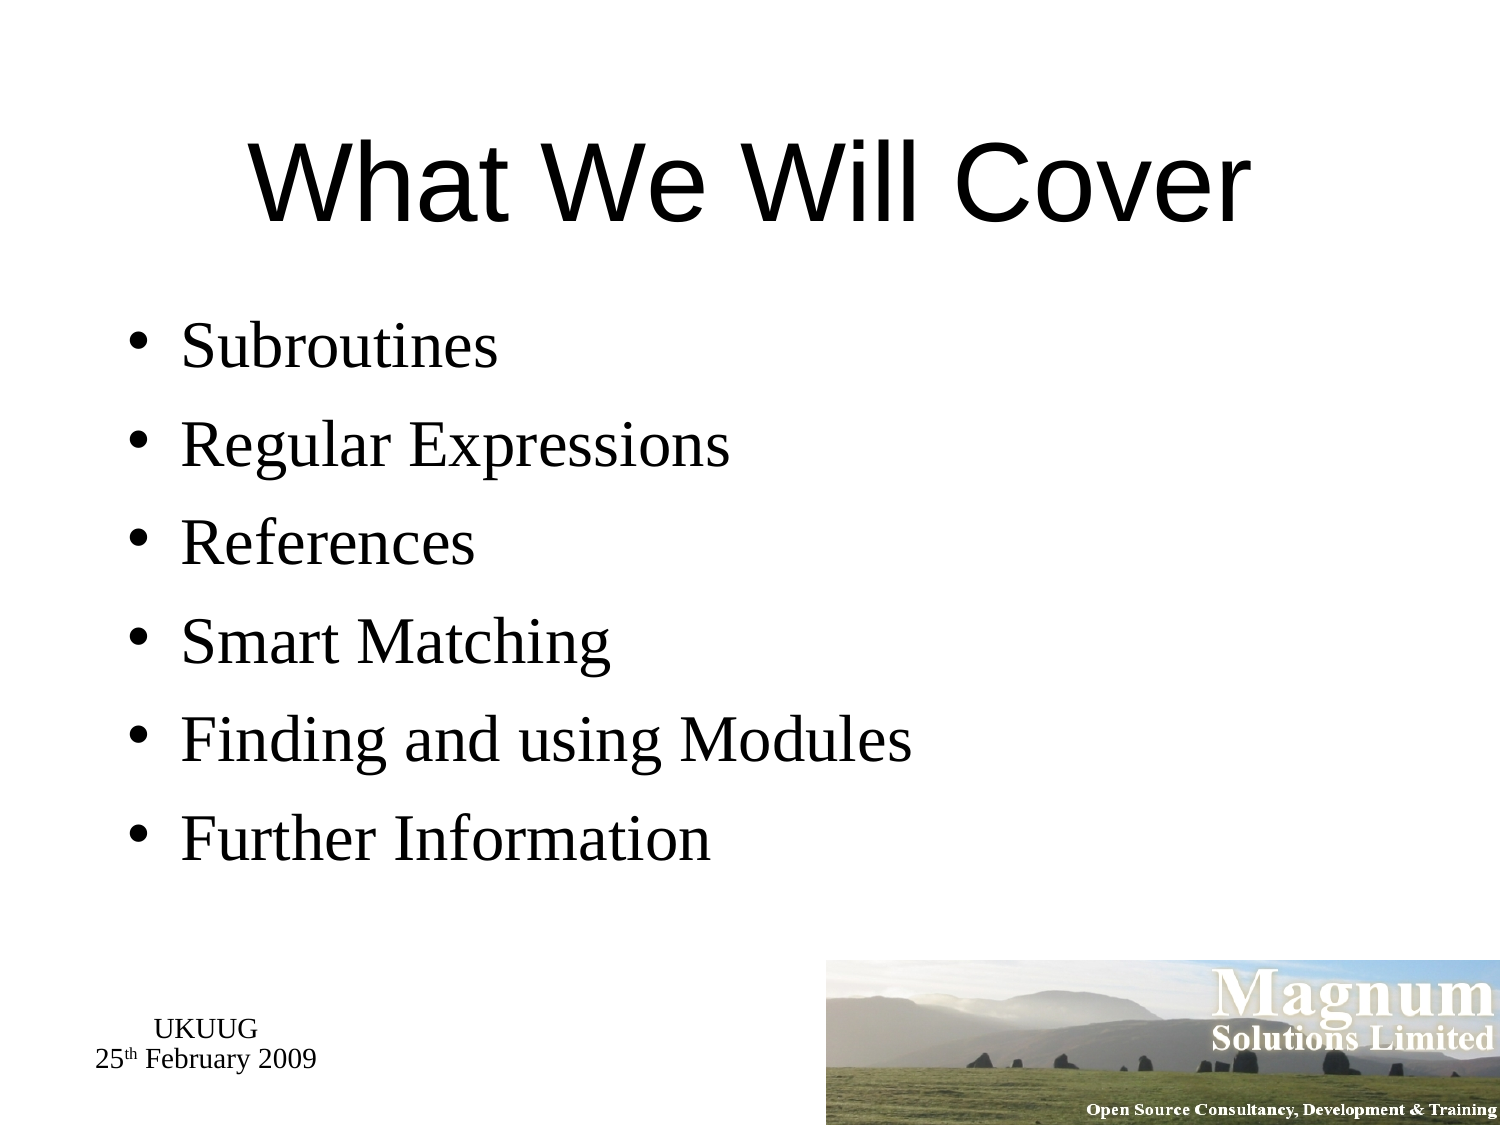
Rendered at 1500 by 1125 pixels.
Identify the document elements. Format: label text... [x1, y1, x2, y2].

list Subroutines Regular Expressions References Smart Matching Finding and using Modules Further Information [110, 312, 1391, 1007]
picture [826, 960, 1500, 1125]
title What We Will Cover [110, 26, 1391, 312]
